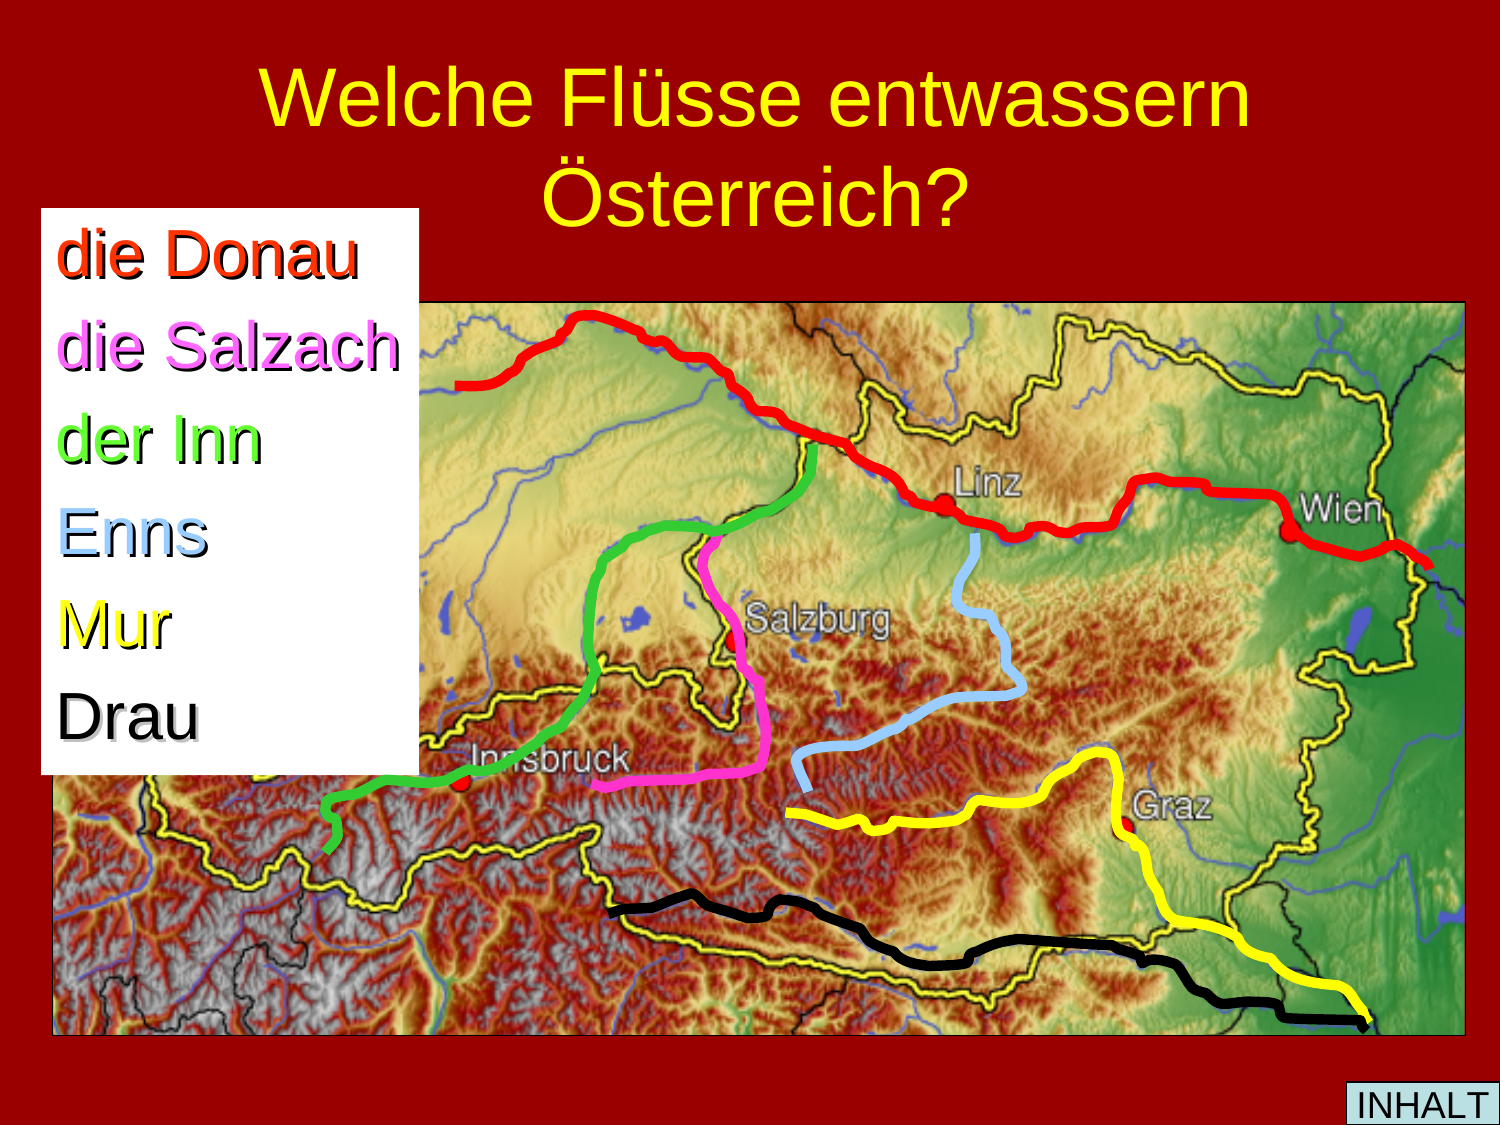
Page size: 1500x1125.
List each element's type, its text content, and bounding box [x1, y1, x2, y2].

list die Donau die Salzach der Inn Enns Mur Drau [41, 208, 420, 776]
title Welche Flüsse entwassern Österreich? [107, 35, 1405, 252]
picture [53, 302, 1465, 1035]
text_box INHALT [1346, 1082, 1500, 1125]
